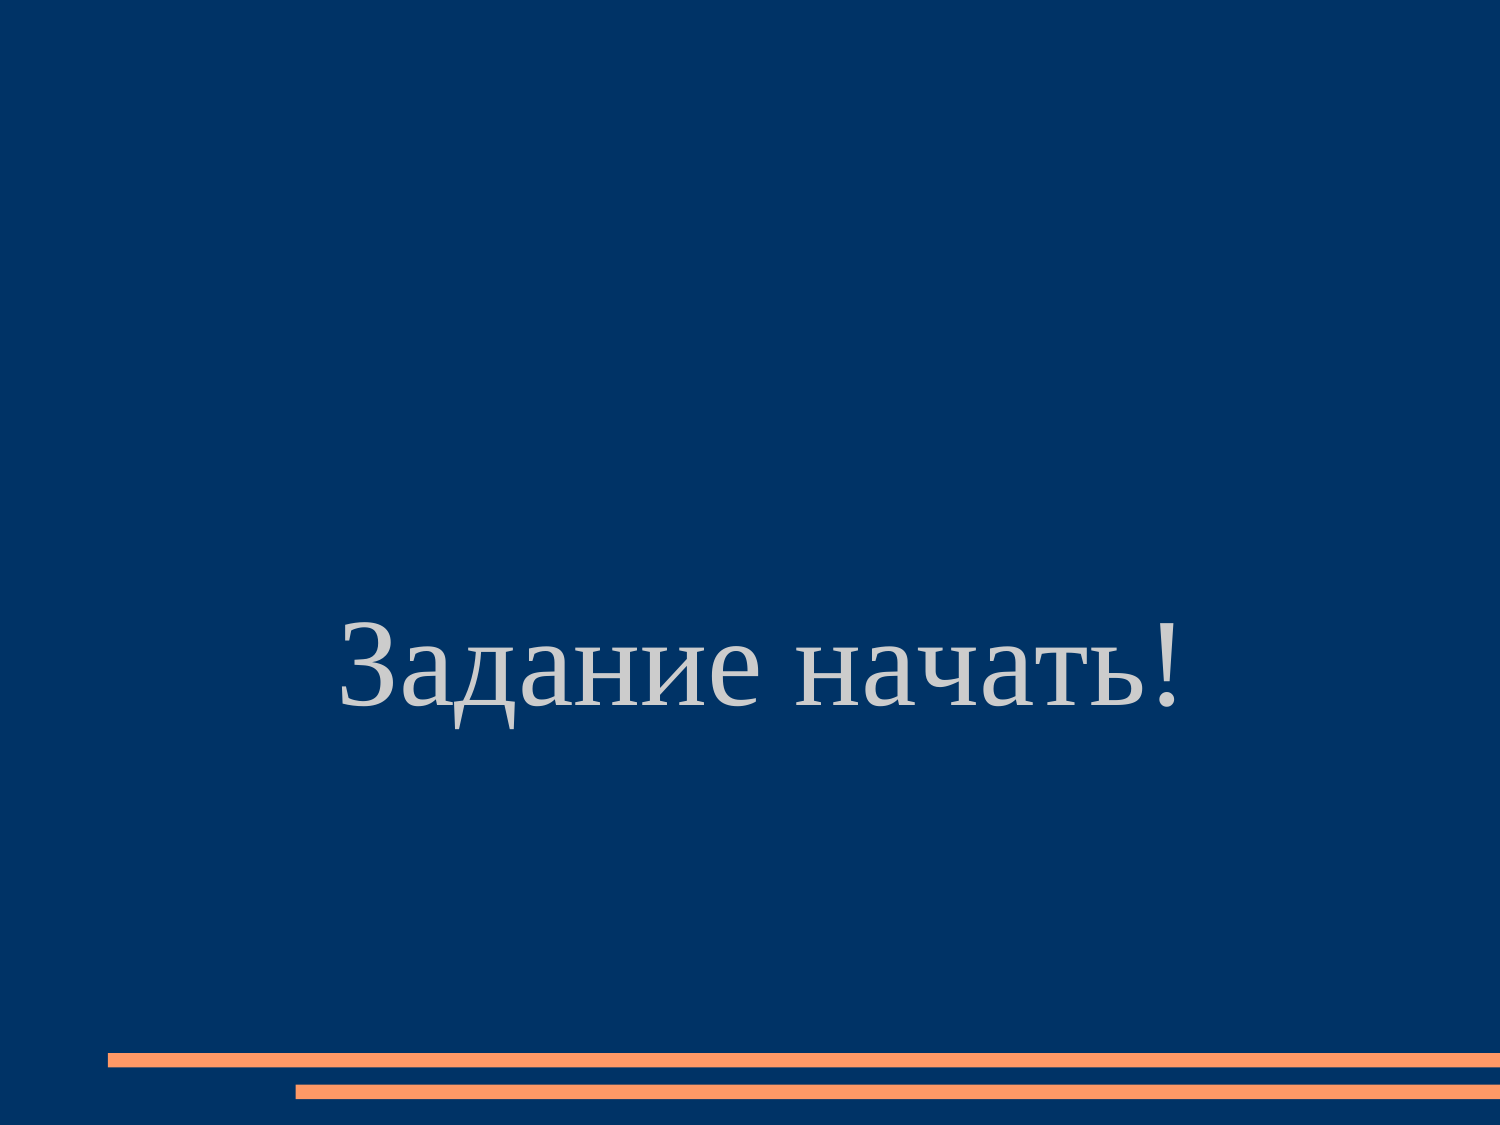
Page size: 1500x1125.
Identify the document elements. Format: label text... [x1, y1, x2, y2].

subtitle Задание начать! [110, 292, 1416, 1035]
